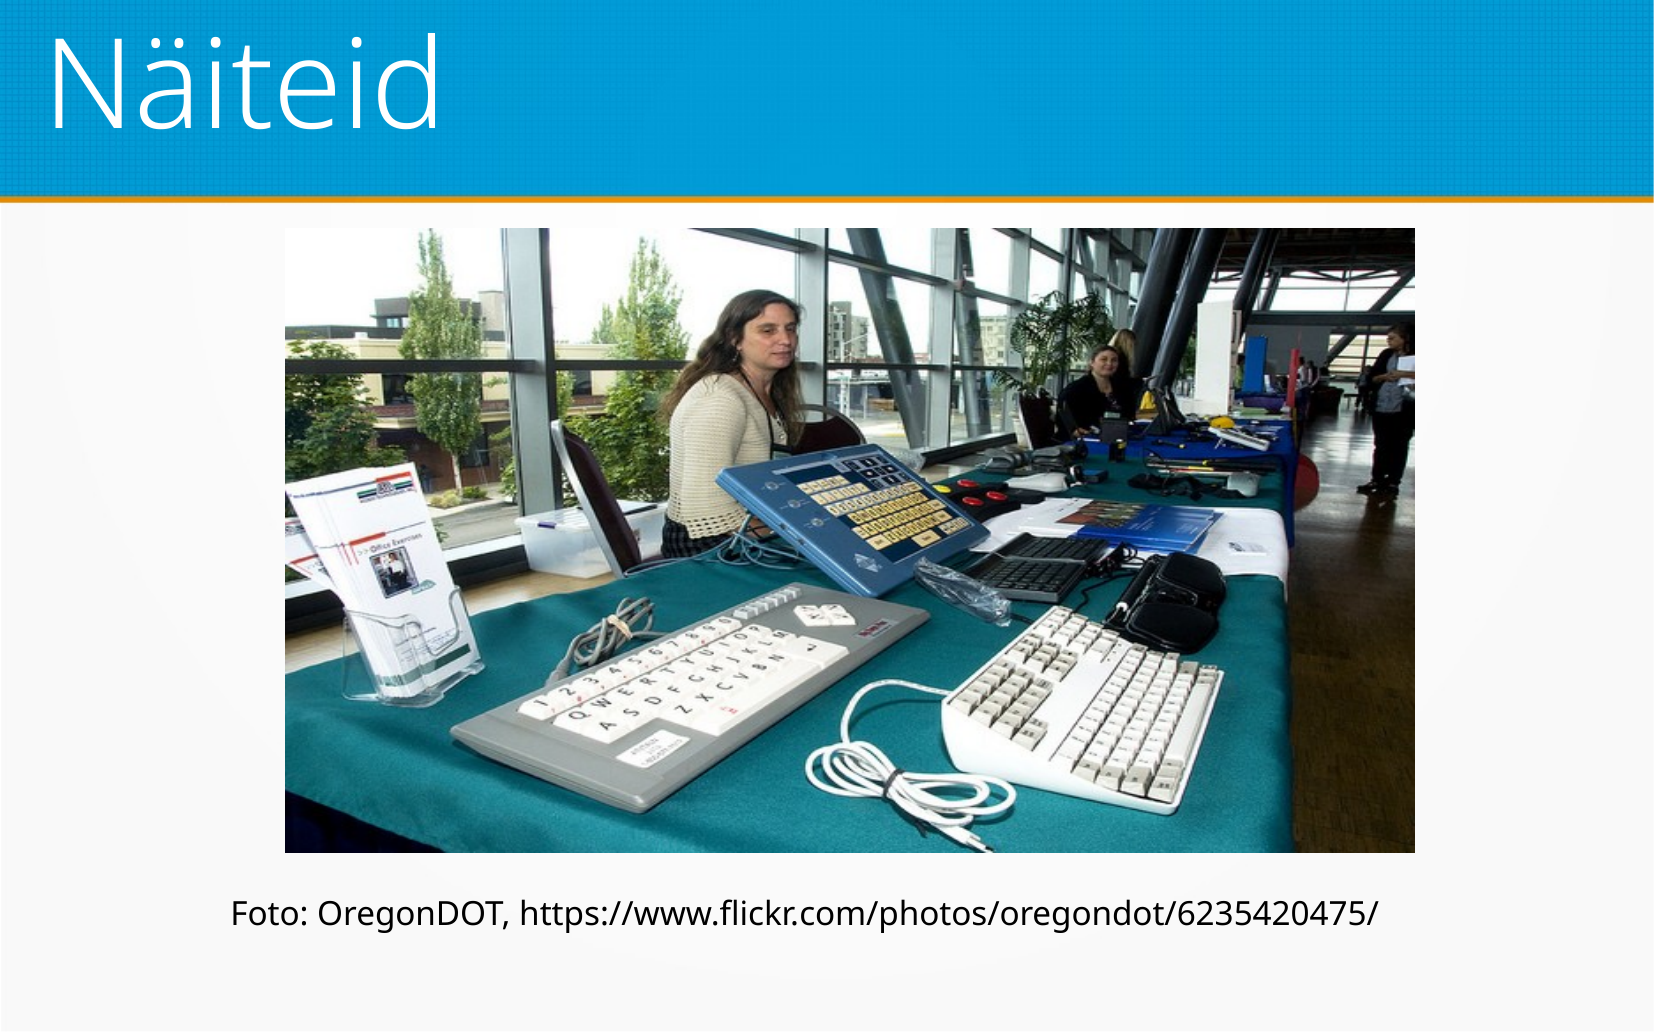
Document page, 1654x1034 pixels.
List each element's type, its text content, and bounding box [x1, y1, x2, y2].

text_box Foto: OregonDOT, https://www.flickr.com/photos/oregondot/6235420475/ [224, 879, 1464, 945]
picture [0, 195, 1654, 1034]
title Näiteid [43, 0, 1619, 166]
